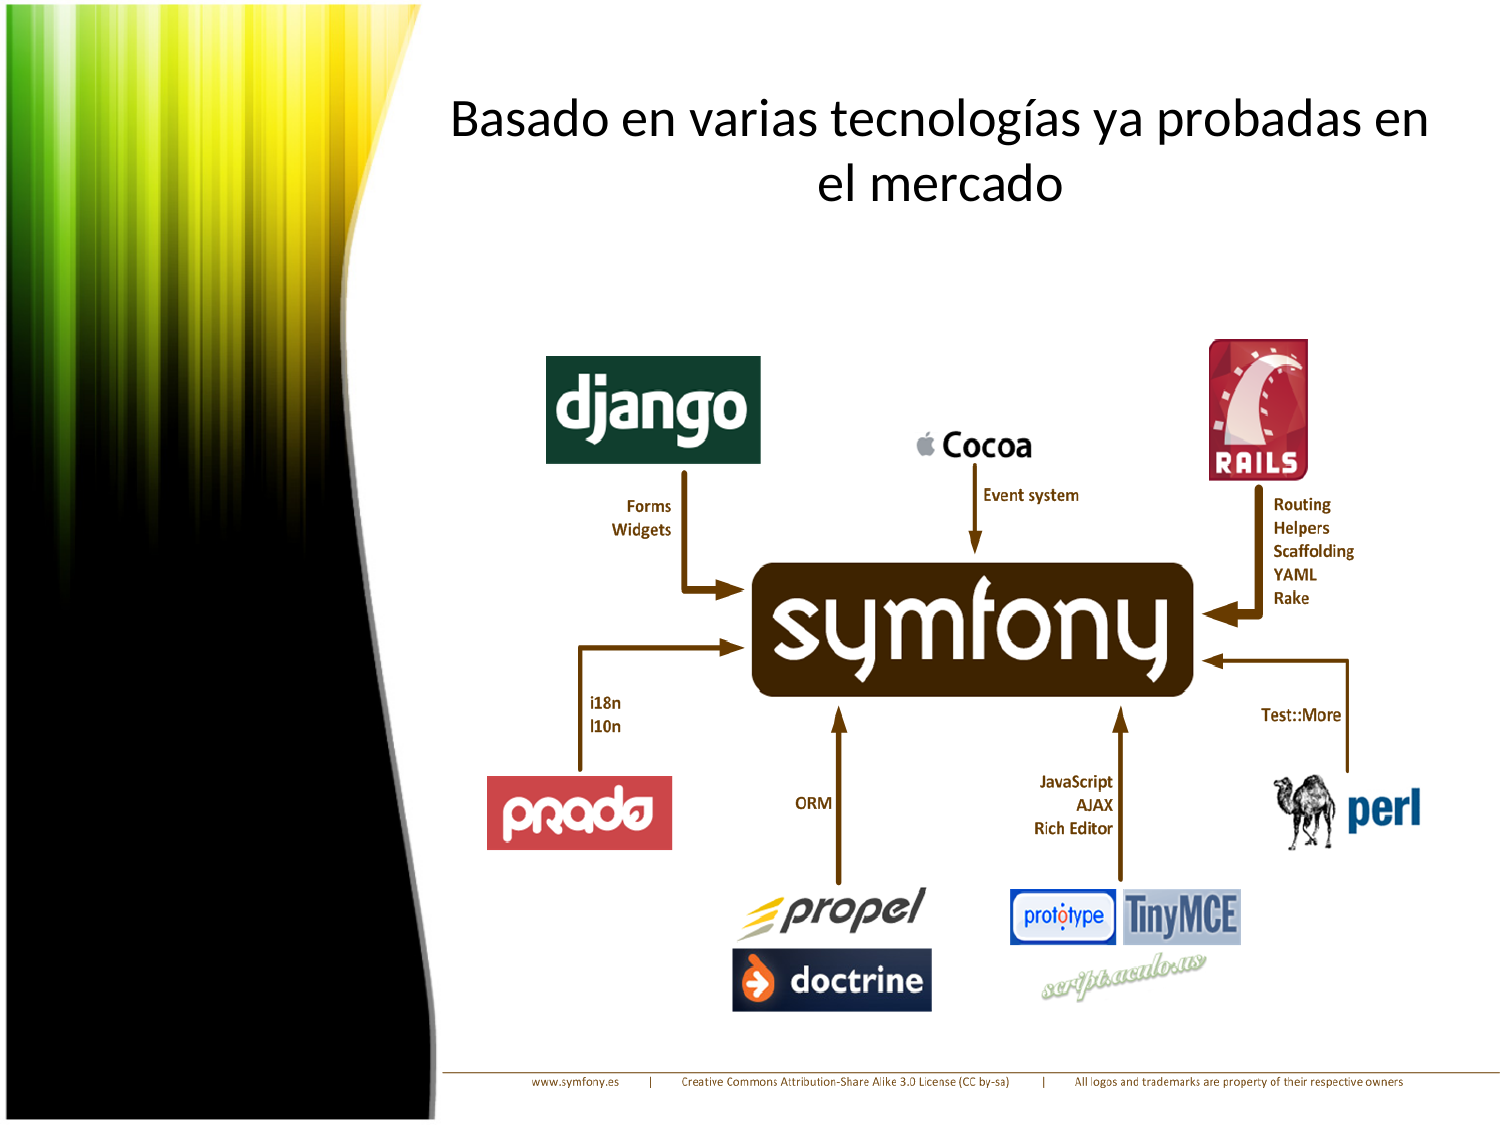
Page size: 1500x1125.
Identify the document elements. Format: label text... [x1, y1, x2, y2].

title Basado en varias tecnologías ya probadas en el mercado [435, 29, 1447, 266]
picture [0, 0, 1500, 1125]
